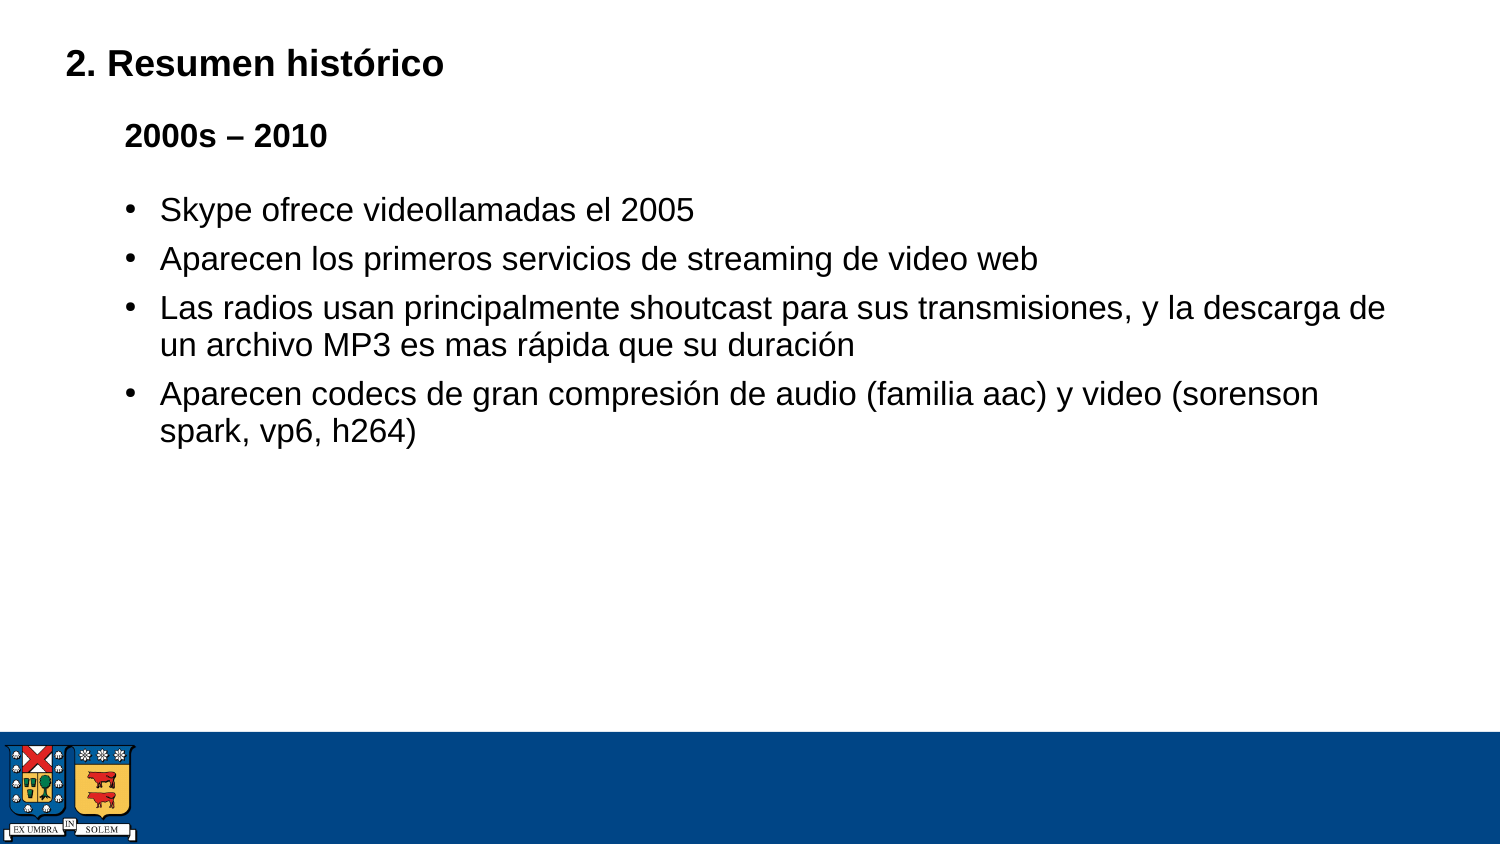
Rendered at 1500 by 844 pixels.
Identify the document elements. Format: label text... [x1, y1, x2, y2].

text_box 2. Resumen histórico 2000s – 2010 Skype ofrece videollamadas el 2005 Aparecen los primeros servicios de streaming de video web Las radios usan principalmente shoutcast para sus transmisiones, y la descarga de un archivo MP3 es mas rápida que su duración Aparecen codecs de gran compresión de audio (familia aac) y video (sorenson spark, vp6, h264) [50, 35, 1418, 497]
picture [2, 732, 139, 844]
